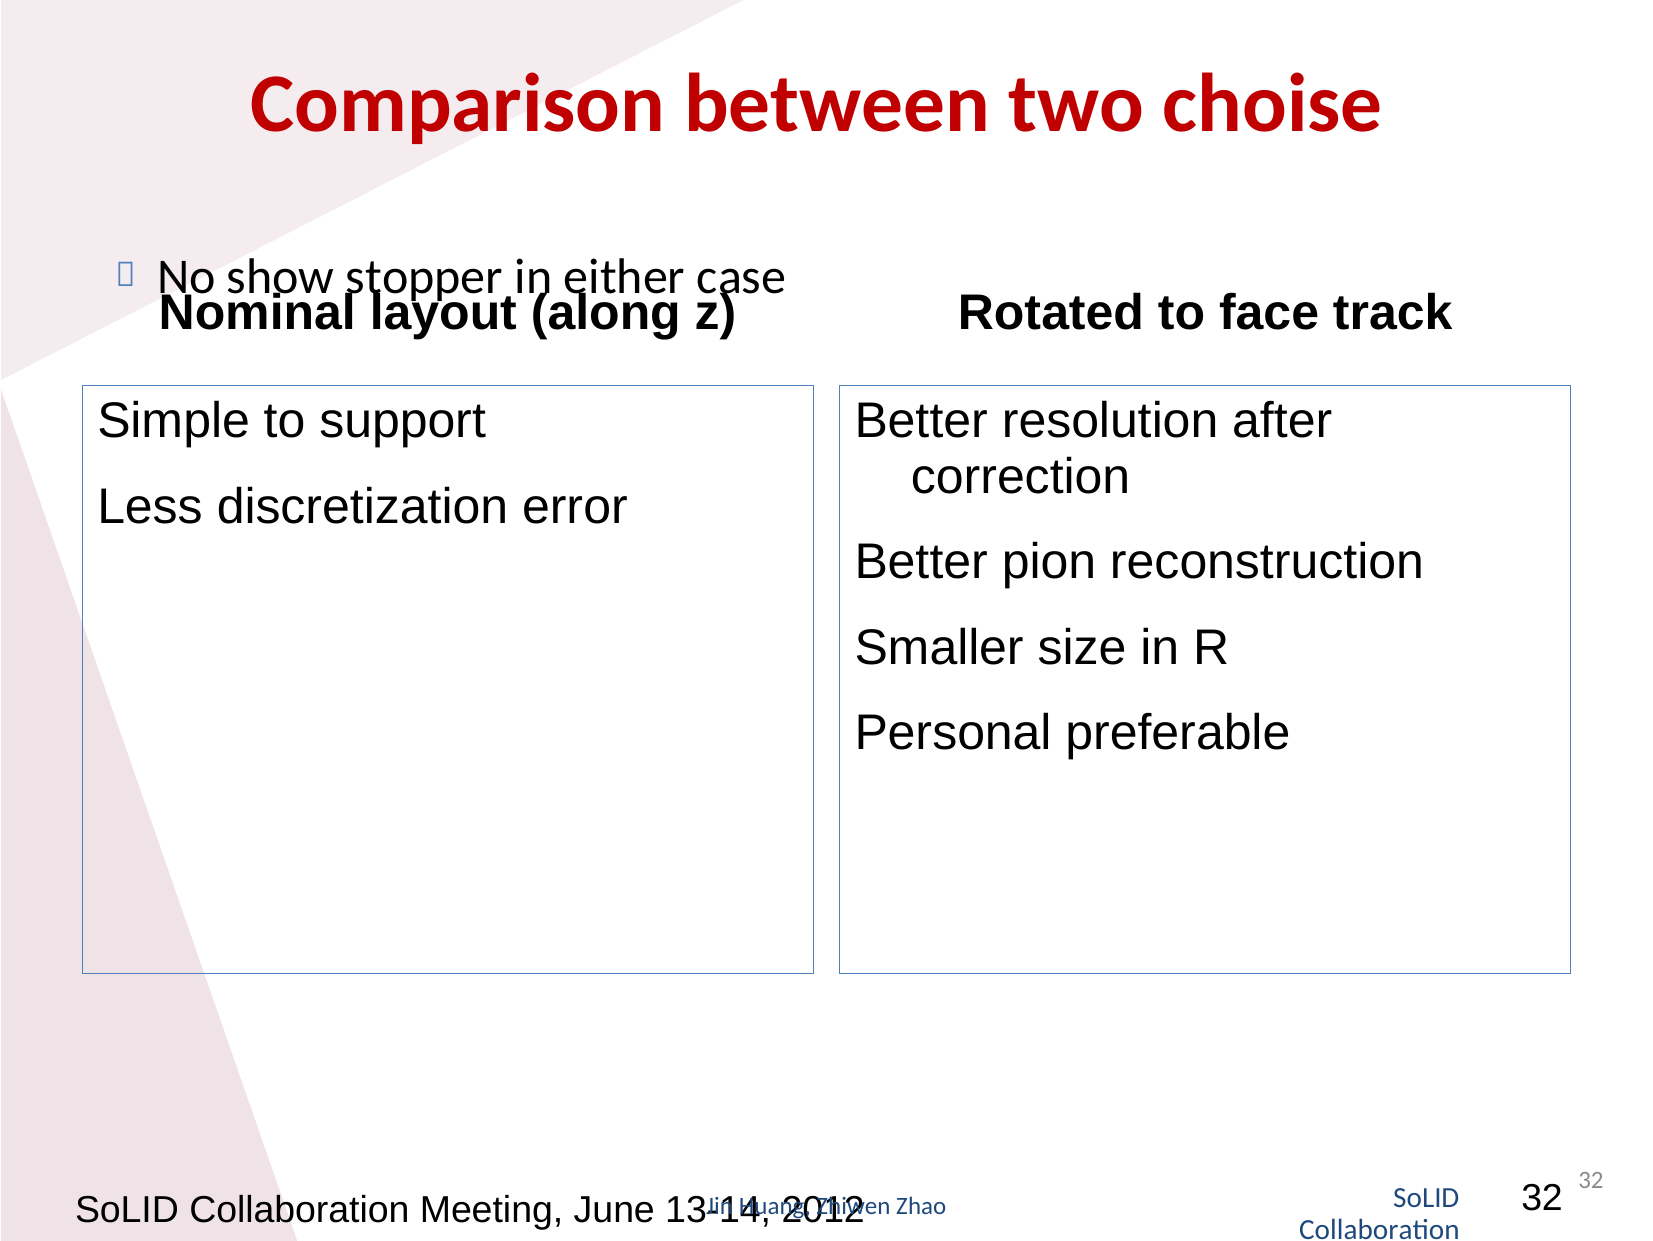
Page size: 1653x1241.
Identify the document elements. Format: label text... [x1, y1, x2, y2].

list Simple to support Less discretization error [82, 385, 814, 974]
text_box SoLID Collaboration Meeting [1253, 1174, 1475, 1241]
text_box Jin Huang, Zhiwen Zhao [399, 1185, 1254, 1241]
list Nominal layout (along z) [82, 312, 814, 385]
title Comparison between two choise [82, 49, 1571, 277]
text_box No show stopper in either case [82, 236, 1557, 312]
list Better resolution after correction Better pion reconstruction Smaller size in R Personal preferable [839, 385, 1571, 974]
list Rotated to face track [839, 277, 1571, 385]
text_box <number> [1563, 1158, 1630, 1225]
